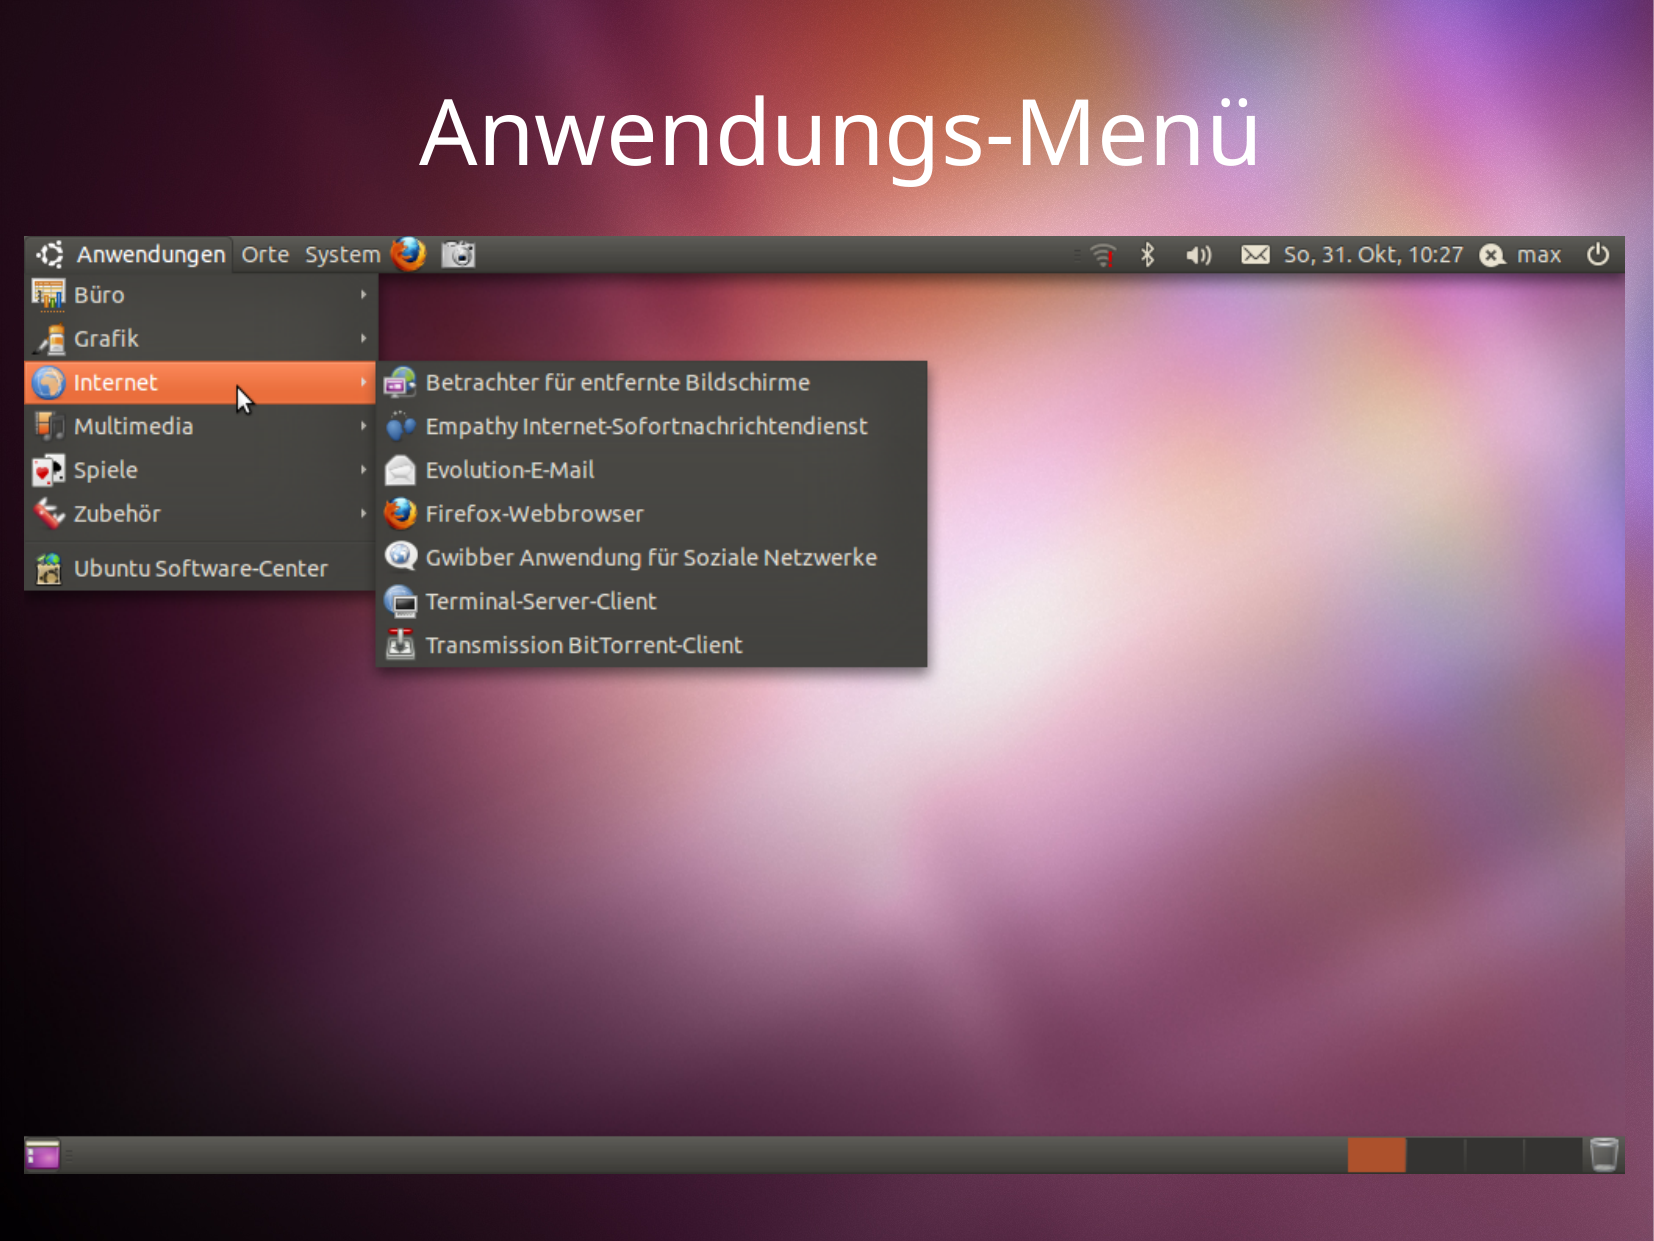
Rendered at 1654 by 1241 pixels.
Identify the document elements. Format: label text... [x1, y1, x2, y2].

text_box Anwendungs-Menü [59, 59, 1625, 178]
picture [0, 0, 1654, 1241]
